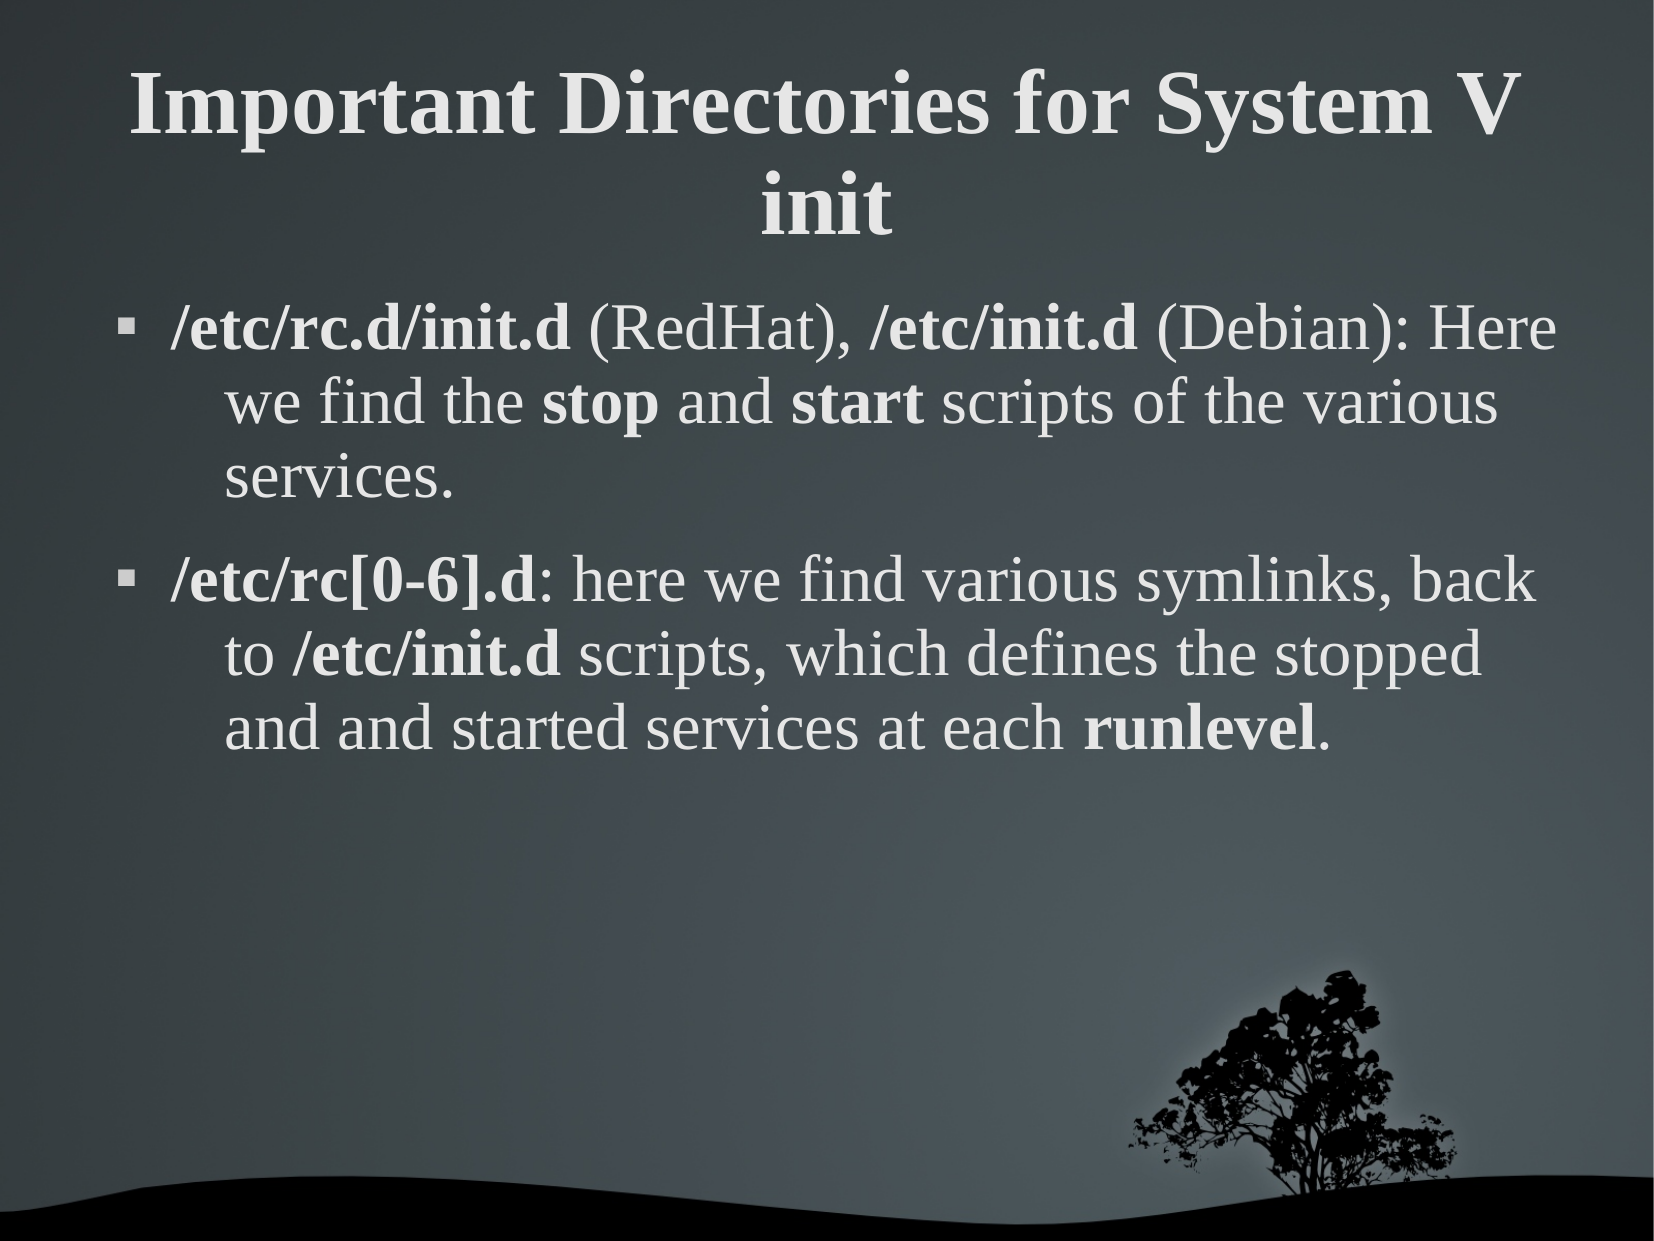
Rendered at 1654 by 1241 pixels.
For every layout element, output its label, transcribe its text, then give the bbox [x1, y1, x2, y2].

title Important Directories for System V init [82, 33, 1571, 273]
list /etc/rc.d/init.d (RedHat), /etc/init.d (Debian): Here we find the stop and start scripts of the various services. /etc/rc[0-6].d: here we find various symlinks, back to /etc/init.d scripts, which defines the stopped and and started services at each runlevel. [82, 290, 1571, 1109]
picture [0, 0, 1654, 1241]
